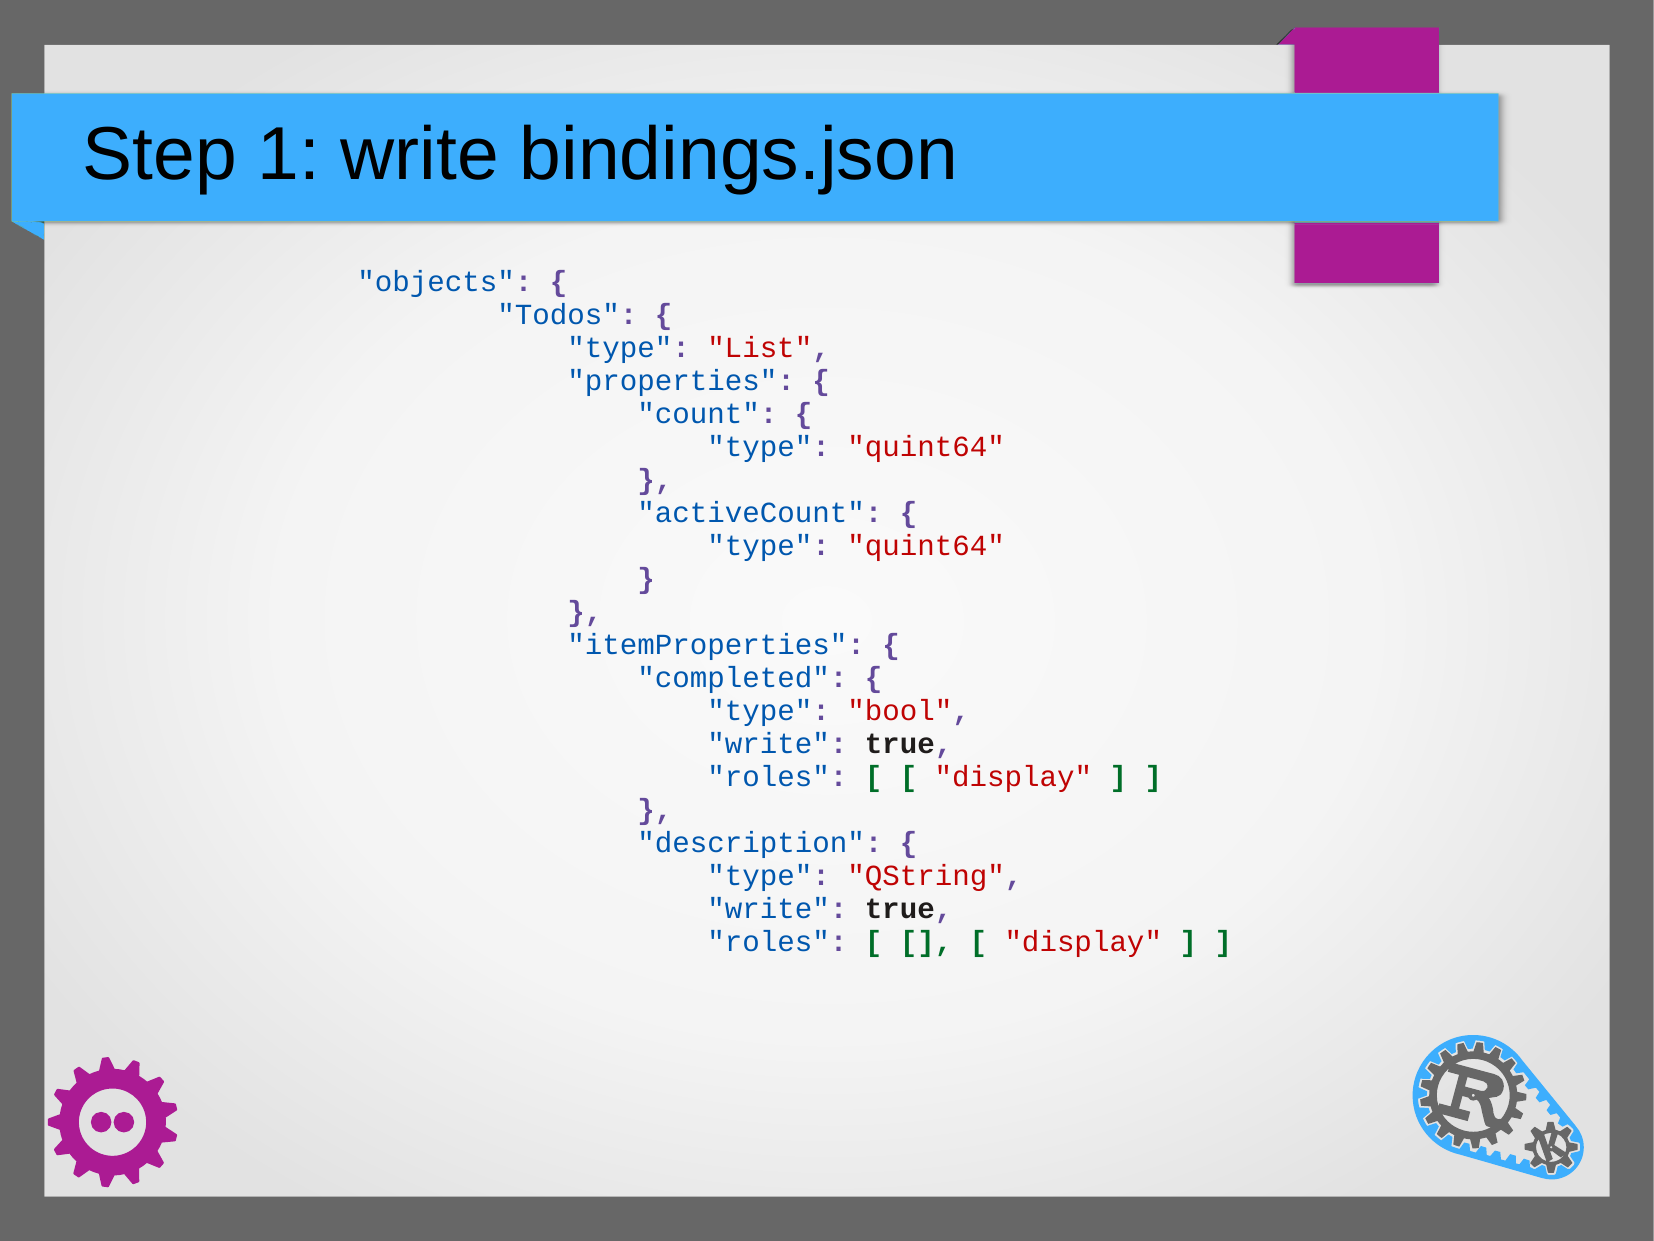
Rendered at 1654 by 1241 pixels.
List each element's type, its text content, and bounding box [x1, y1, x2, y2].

title Step 1: write bindings.json [82, 94, 1264, 213]
picture [0, 0, 1654, 1241]
text_box "objects": { "Todos": { "type": "List", "properties": { "count": { "type": "quint64" }, "activeCount": { "type": "quint64" } }, "itemProperties": { "completed": { "type": "bool", "write": true, "roles": [ [ "display" ] ] }, "description": { "type": "QString", "write": true, "roles": [ [], [ "display" ] ] [342, 259, 1406, 1176]
